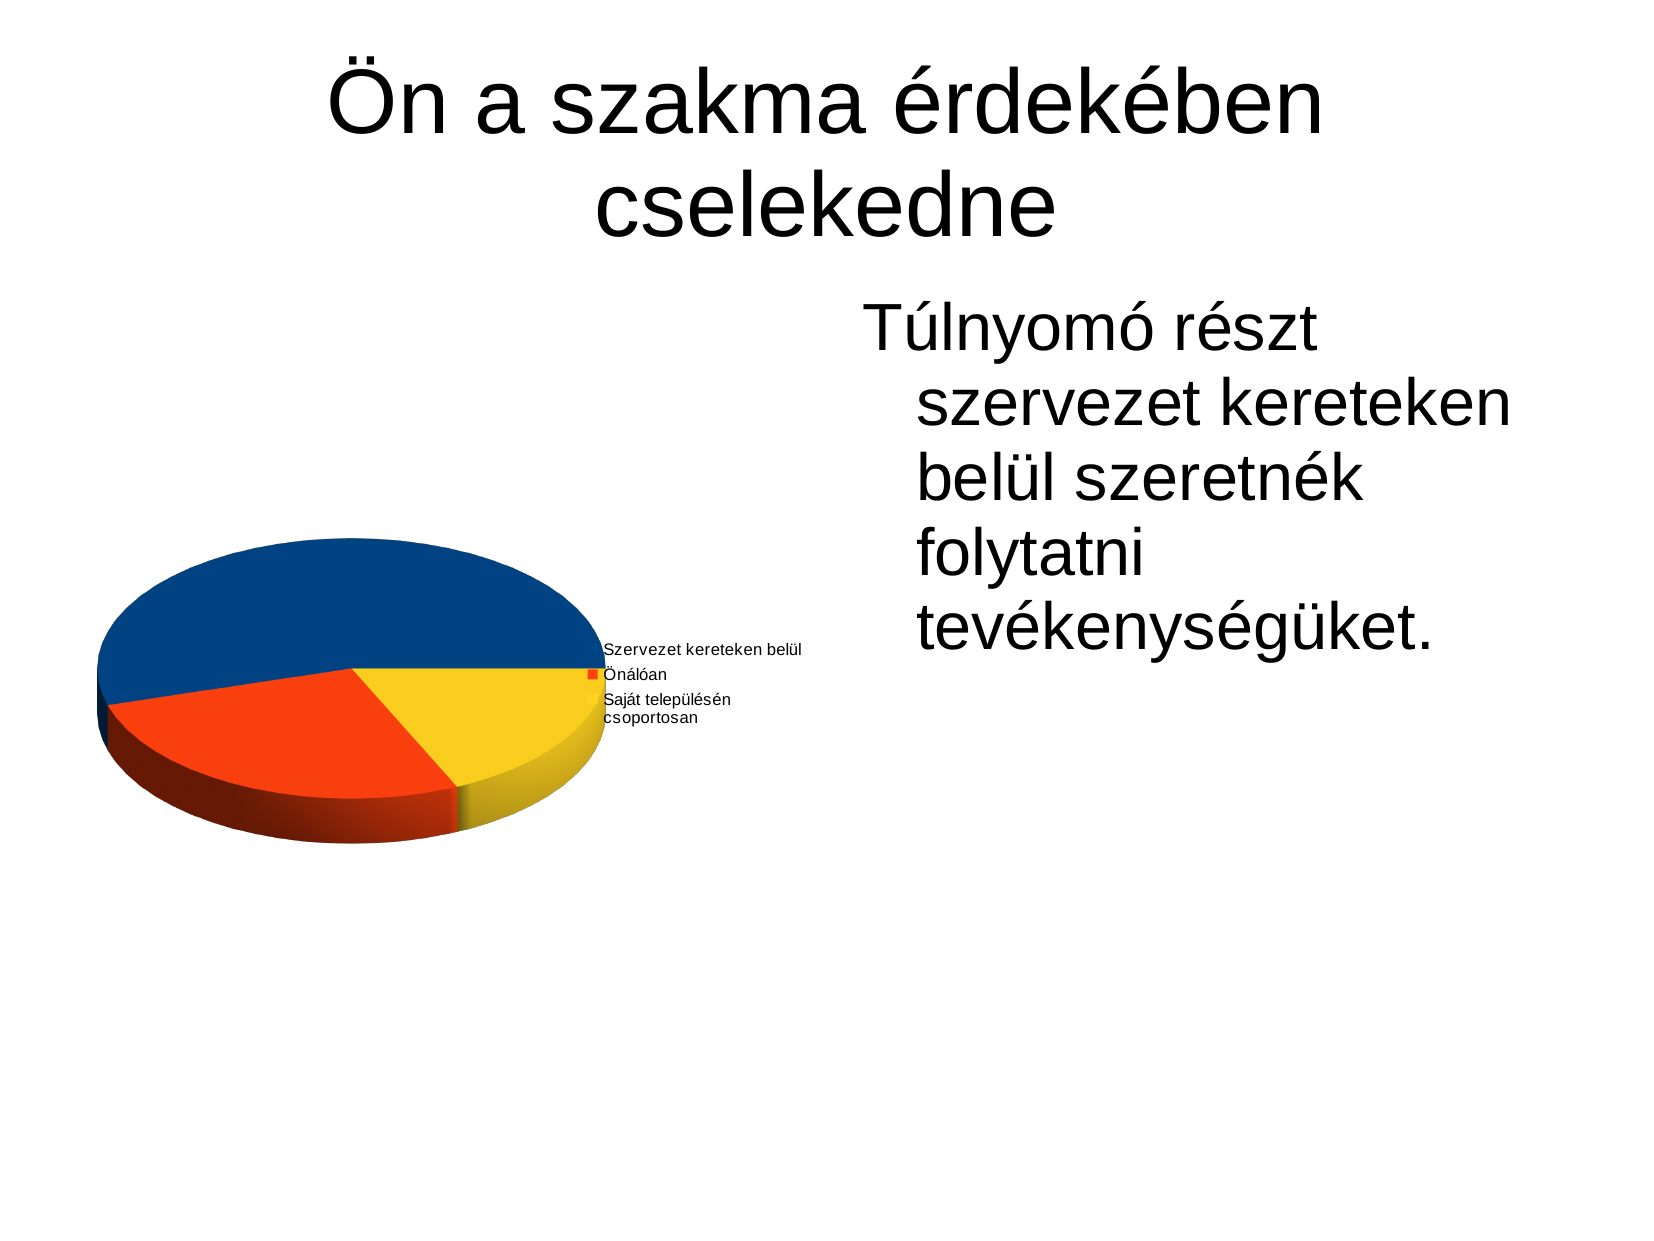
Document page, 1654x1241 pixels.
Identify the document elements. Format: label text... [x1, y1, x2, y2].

list Túlnyomó részt szervezet kereteken belül szeretnék folytatni tevékenységüket. [845, 290, 1572, 1094]
title Ön a szakma érdekében cselekedne [82, 50, 1571, 256]
chart [82, 290, 809, 1109]
